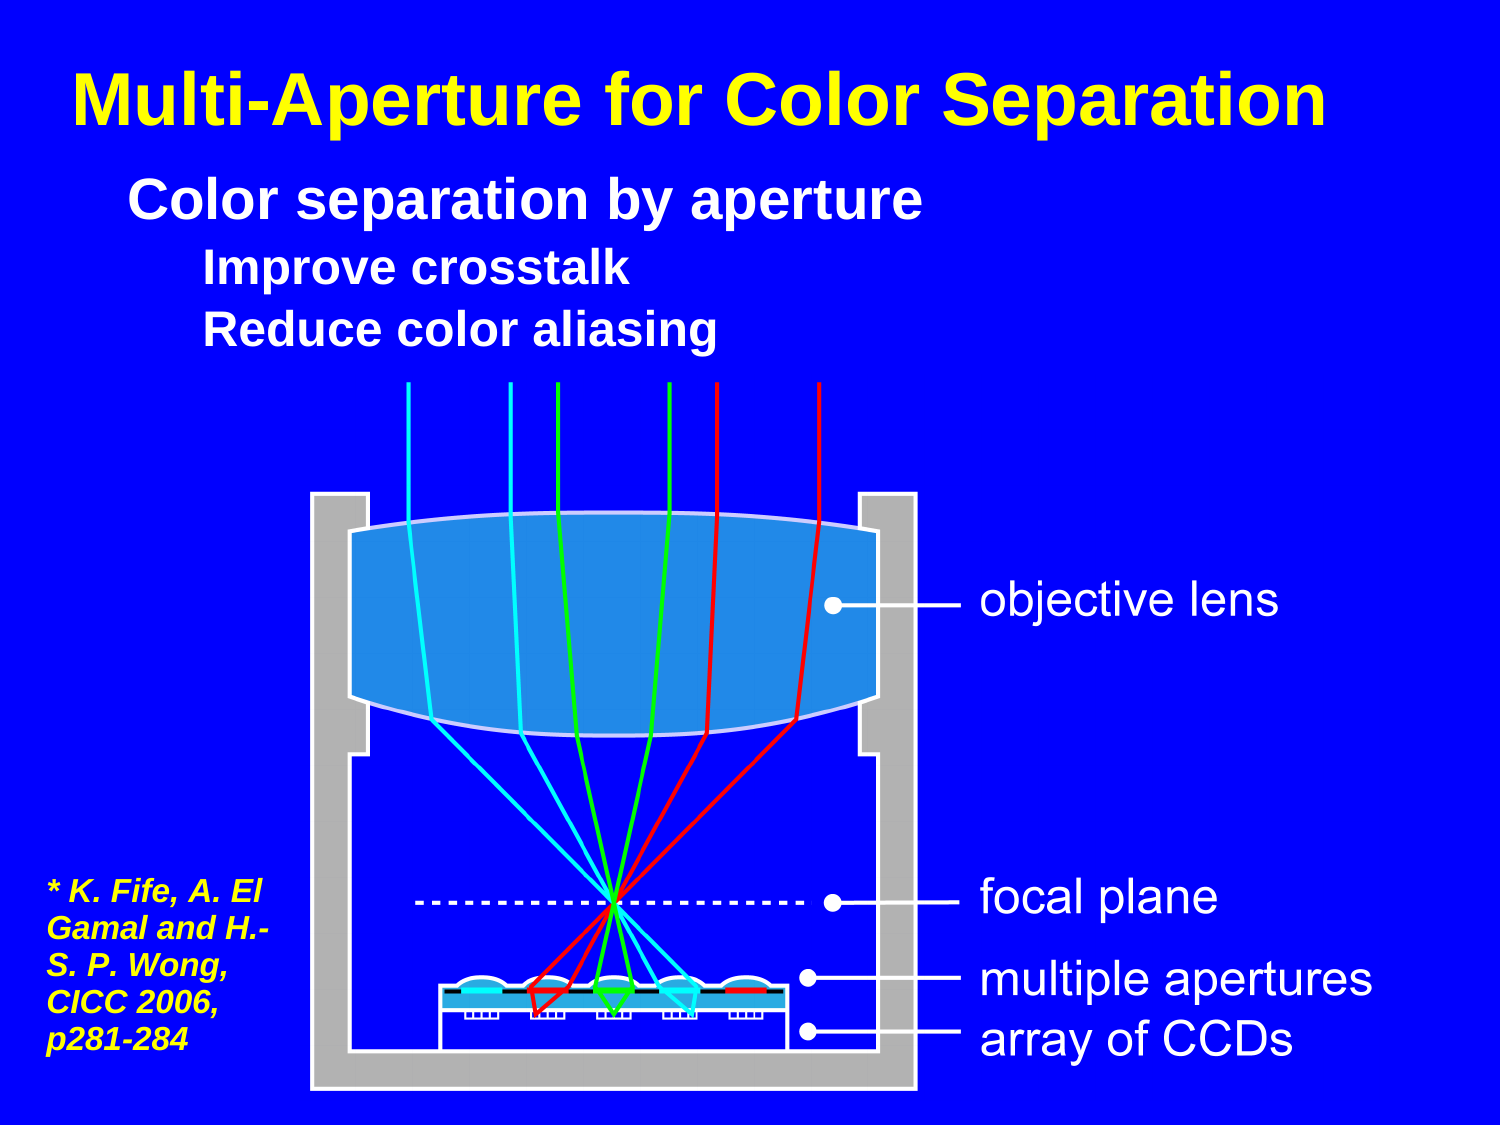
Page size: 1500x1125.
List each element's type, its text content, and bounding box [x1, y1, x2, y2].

list Color separation by aperture Improve crosstalk Reduce color aliasing [112, 165, 1403, 393]
picture [299, 393, 1380, 1101]
text_box * K. Fife, A. El Gamal and H.-S. P. Wong, CICC 2006, p281-284 [31, 864, 288, 1066]
title Multi-Aperture for Color Separation [56, 37, 1413, 163]
